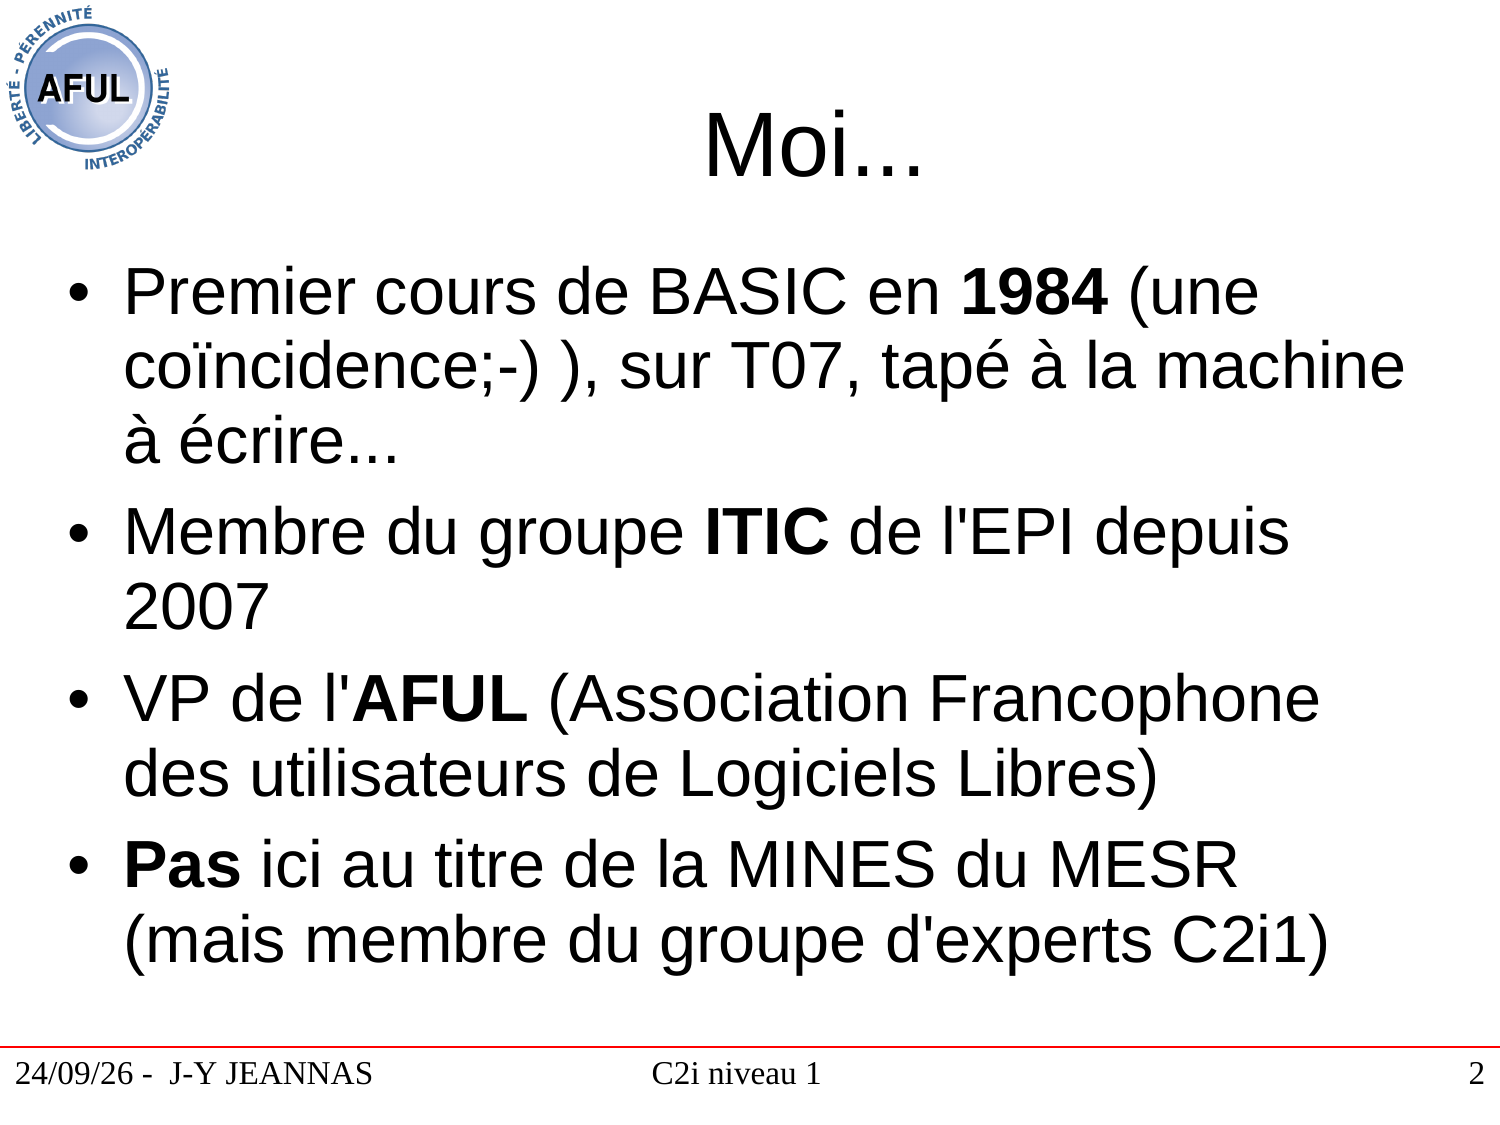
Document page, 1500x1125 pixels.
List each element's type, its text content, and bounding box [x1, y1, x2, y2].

picture [0, 0, 178, 178]
title Moi... [177, 24, 1453, 266]
list Premier cours de BASIC en 1984 (une coïncidence;-) ), sur T07, tapé à la machine à écrire... Membre du groupe ITIC de l'EPI depuis 2007 VP de l'AFUL (Association Francophone des utilisateurs de Logiciels Libres) Pas ici au titre de la MINES du MESR (mais membre du groupe d'experts C2i1) [67, 253, 1418, 975]
